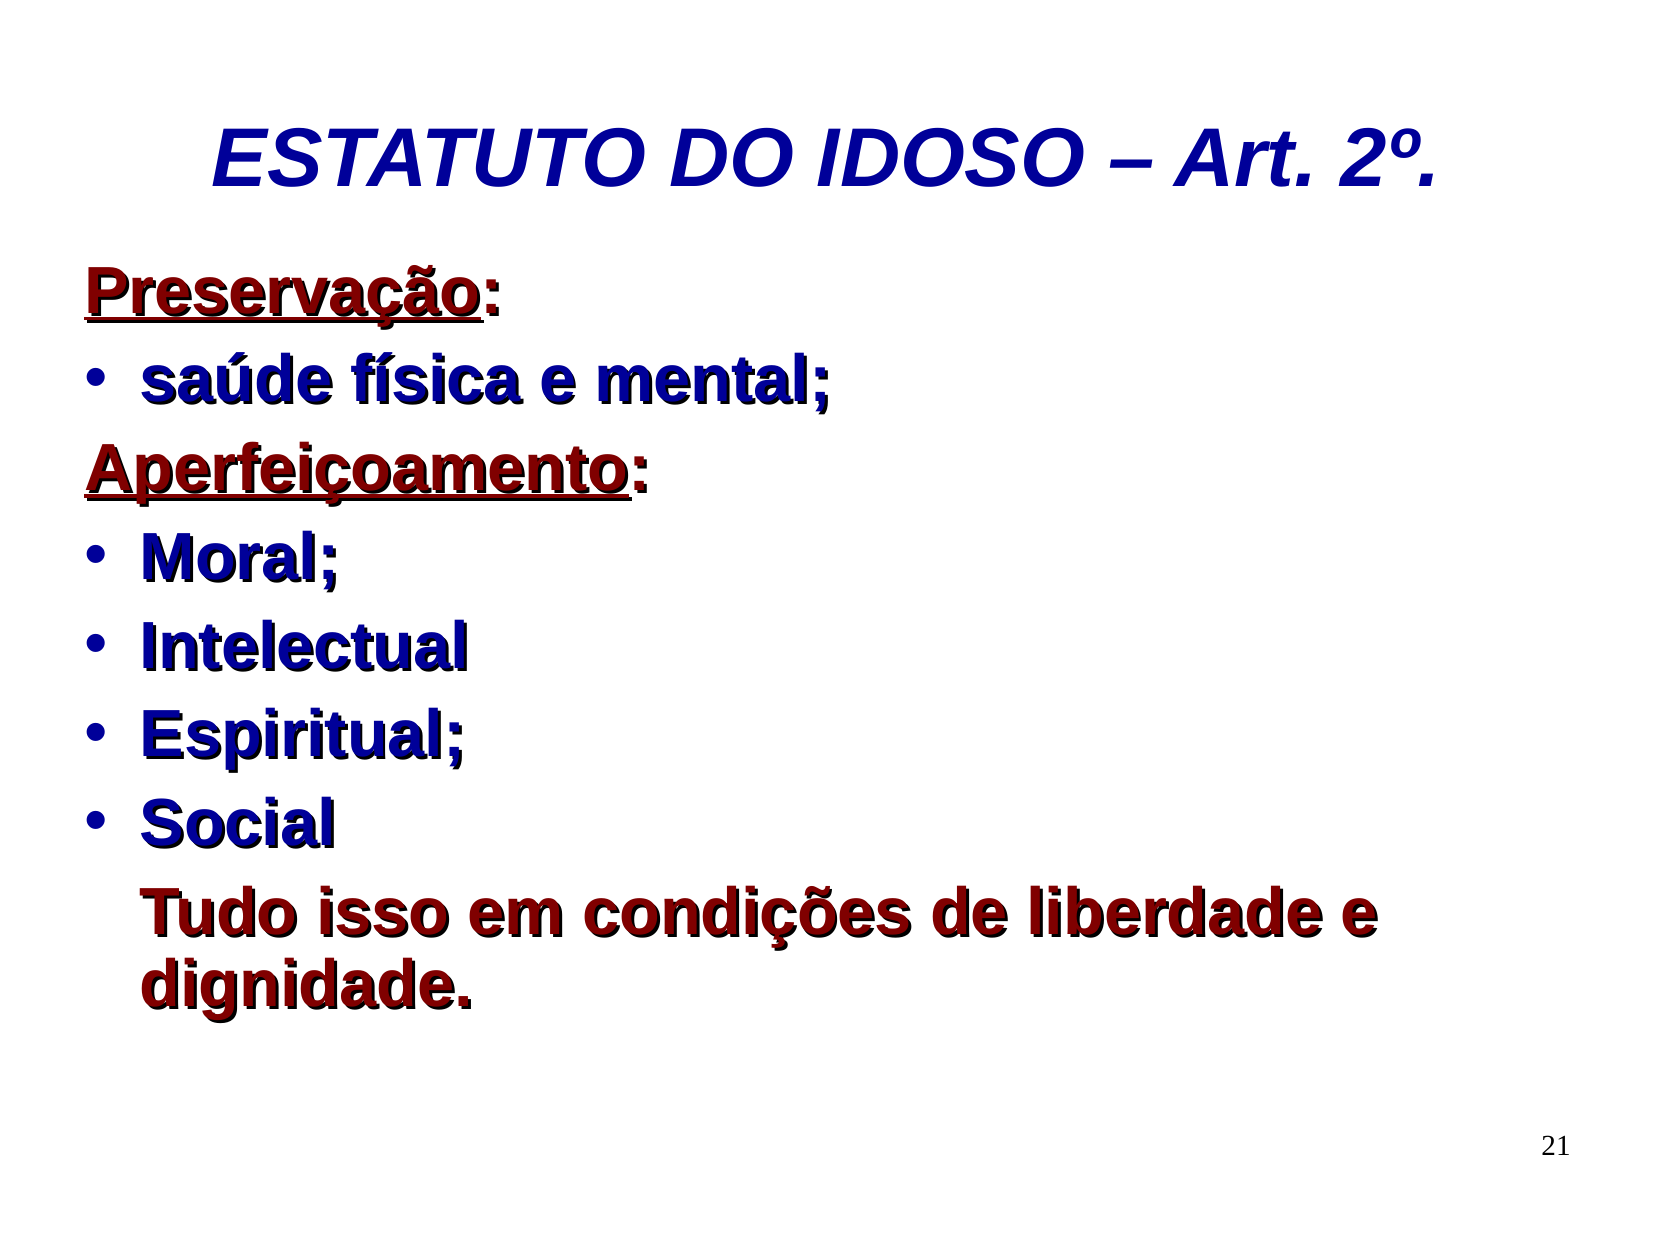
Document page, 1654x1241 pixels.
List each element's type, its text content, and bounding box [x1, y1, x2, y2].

title ESTATUTO DO IDOSO – Art. 2º. [82, 49, 1571, 247]
list Preservação: saúde física e mental; Aperfeiçoamento: Moral; Intelectual Espiritual; Social Tudo isso em condições de liberdade e dignidade. [68, 247, 1599, 1177]
